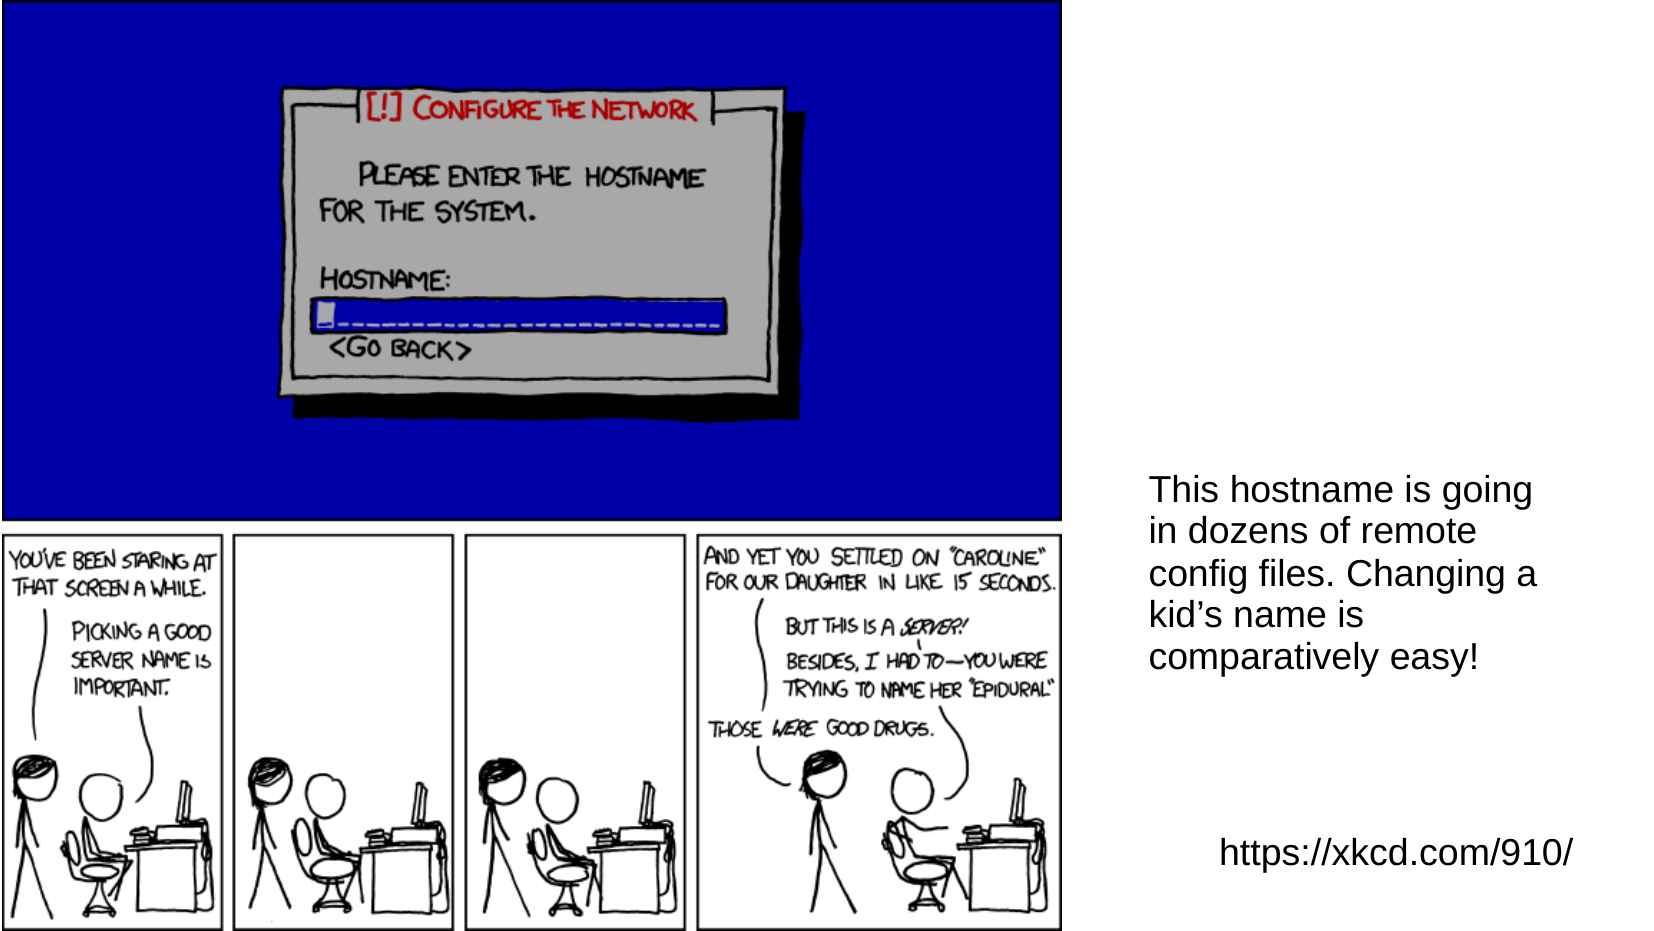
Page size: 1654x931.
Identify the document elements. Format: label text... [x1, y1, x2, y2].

text_box This hostname is going in dozens of remote config files. Changing a kid’s name is comparatively easy! [1133, 460, 1571, 652]
picture [2, 0, 1062, 931]
text_box https://xkcd.com/910/ [1204, 823, 1595, 875]
